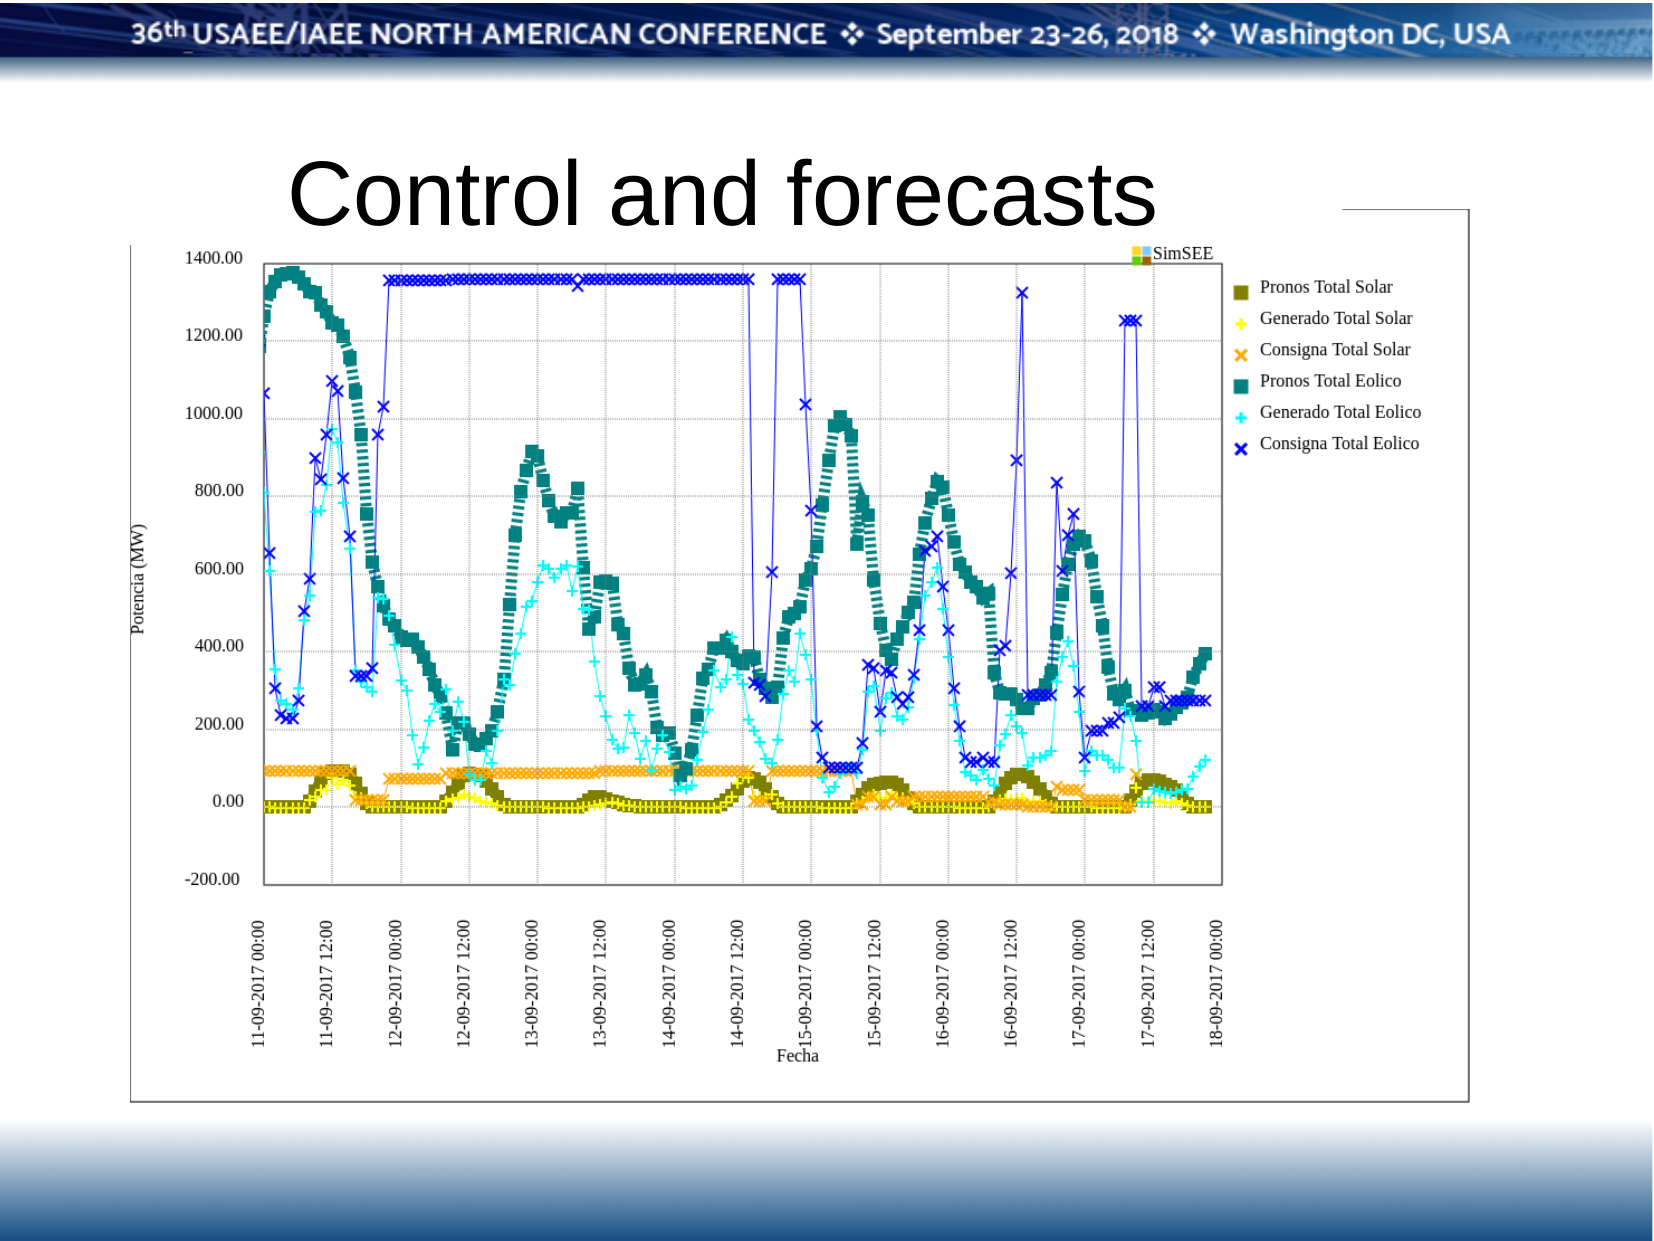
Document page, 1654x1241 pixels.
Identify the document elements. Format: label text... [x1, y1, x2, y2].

picture [0, 3, 1653, 1241]
title Control and forecasts [105, 150, 1343, 238]
